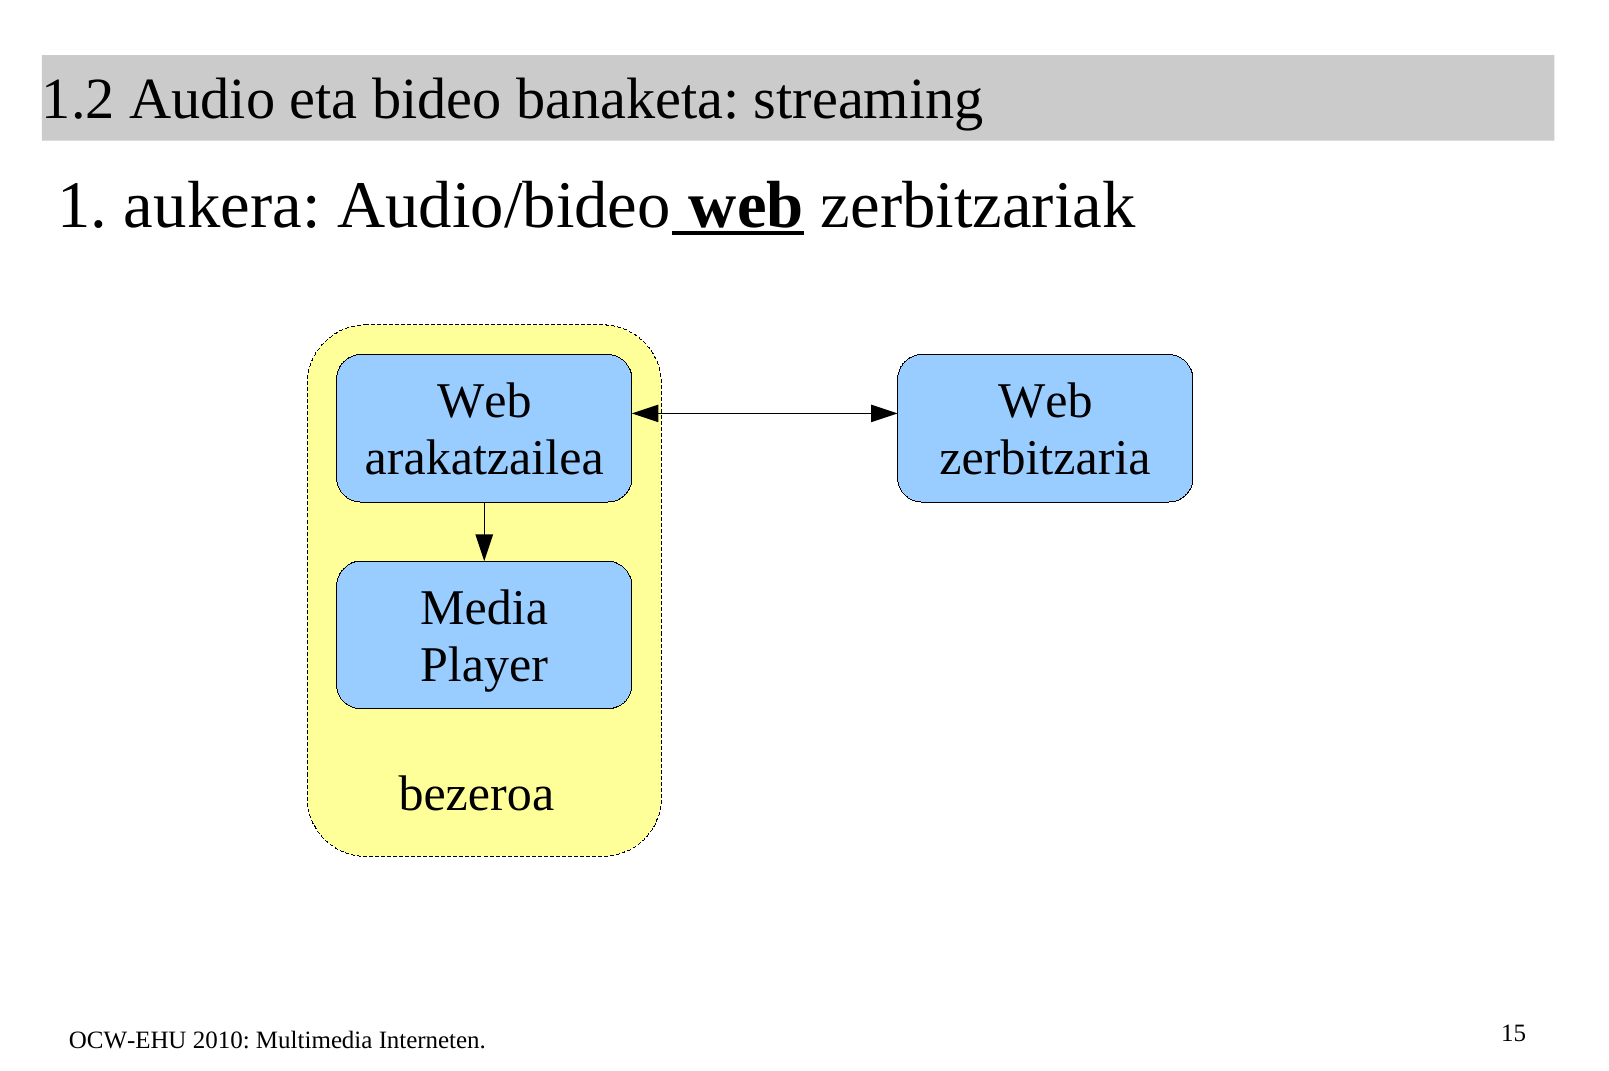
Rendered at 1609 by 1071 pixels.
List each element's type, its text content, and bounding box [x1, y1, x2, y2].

text_box bezeroa [383, 756, 570, 827]
text_box Web zerbitzaria [897, 354, 1193, 503]
list 1. aukera: Audio/bideo web zerbitzariak [41, 160, 1555, 999]
text_box Web arakatzailea [336, 354, 632, 503]
text_box Media Player [336, 561, 632, 709]
title 1.2 Audio eta bideo banaketa: streaming [41, 55, 1555, 141]
